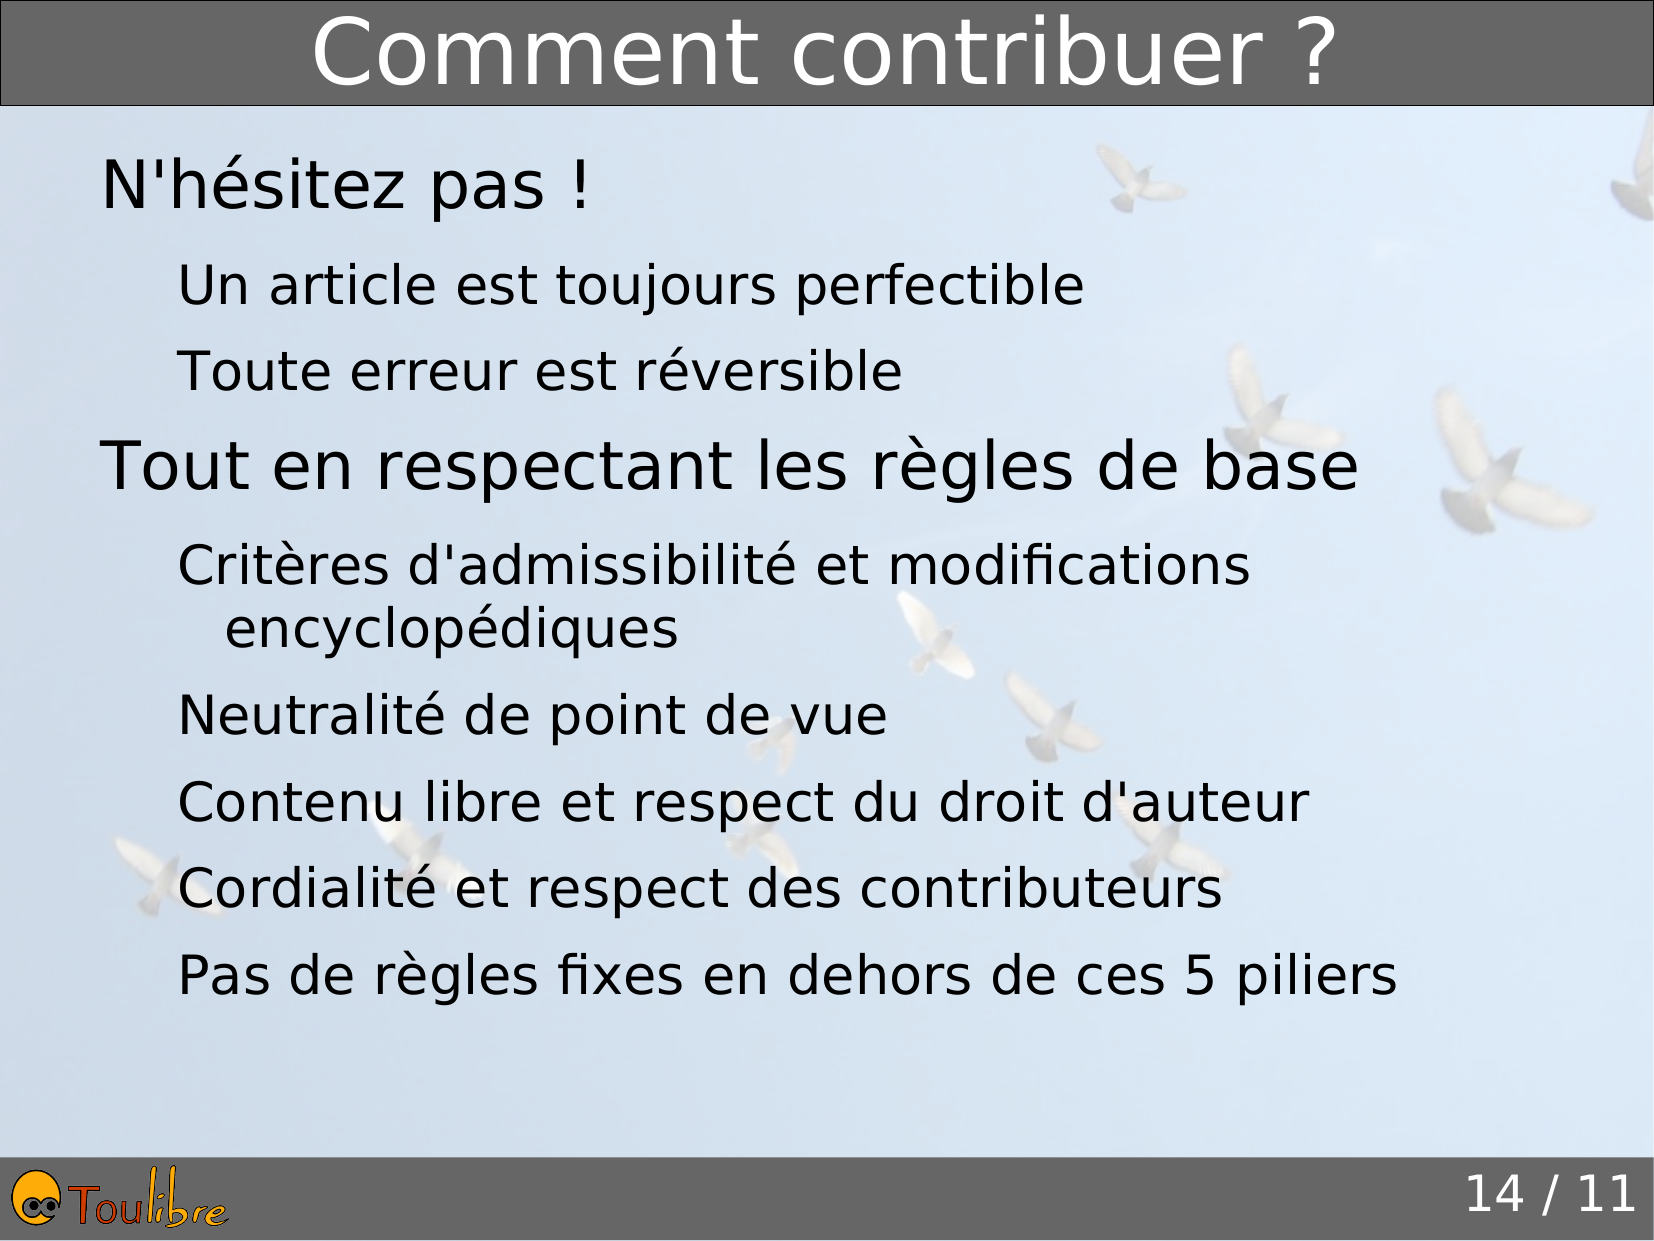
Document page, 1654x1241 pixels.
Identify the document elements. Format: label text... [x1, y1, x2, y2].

title Comment contribuer ? [0, 0, 1654, 107]
list N'hésitez pas ! Un article est toujours perfectible Toute erreur est réversible Tout en respectant les règles de base Critères d'admissibilité et modifications encyclopédiques Neutralité de point de vue Contenu libre et respect du droit d'auteur Cordialité et respect des contributeurs Pas de règles fixes en dehors de ces 5 piliers [82, 146, 1571, 1094]
picture [11, 1165, 229, 1228]
